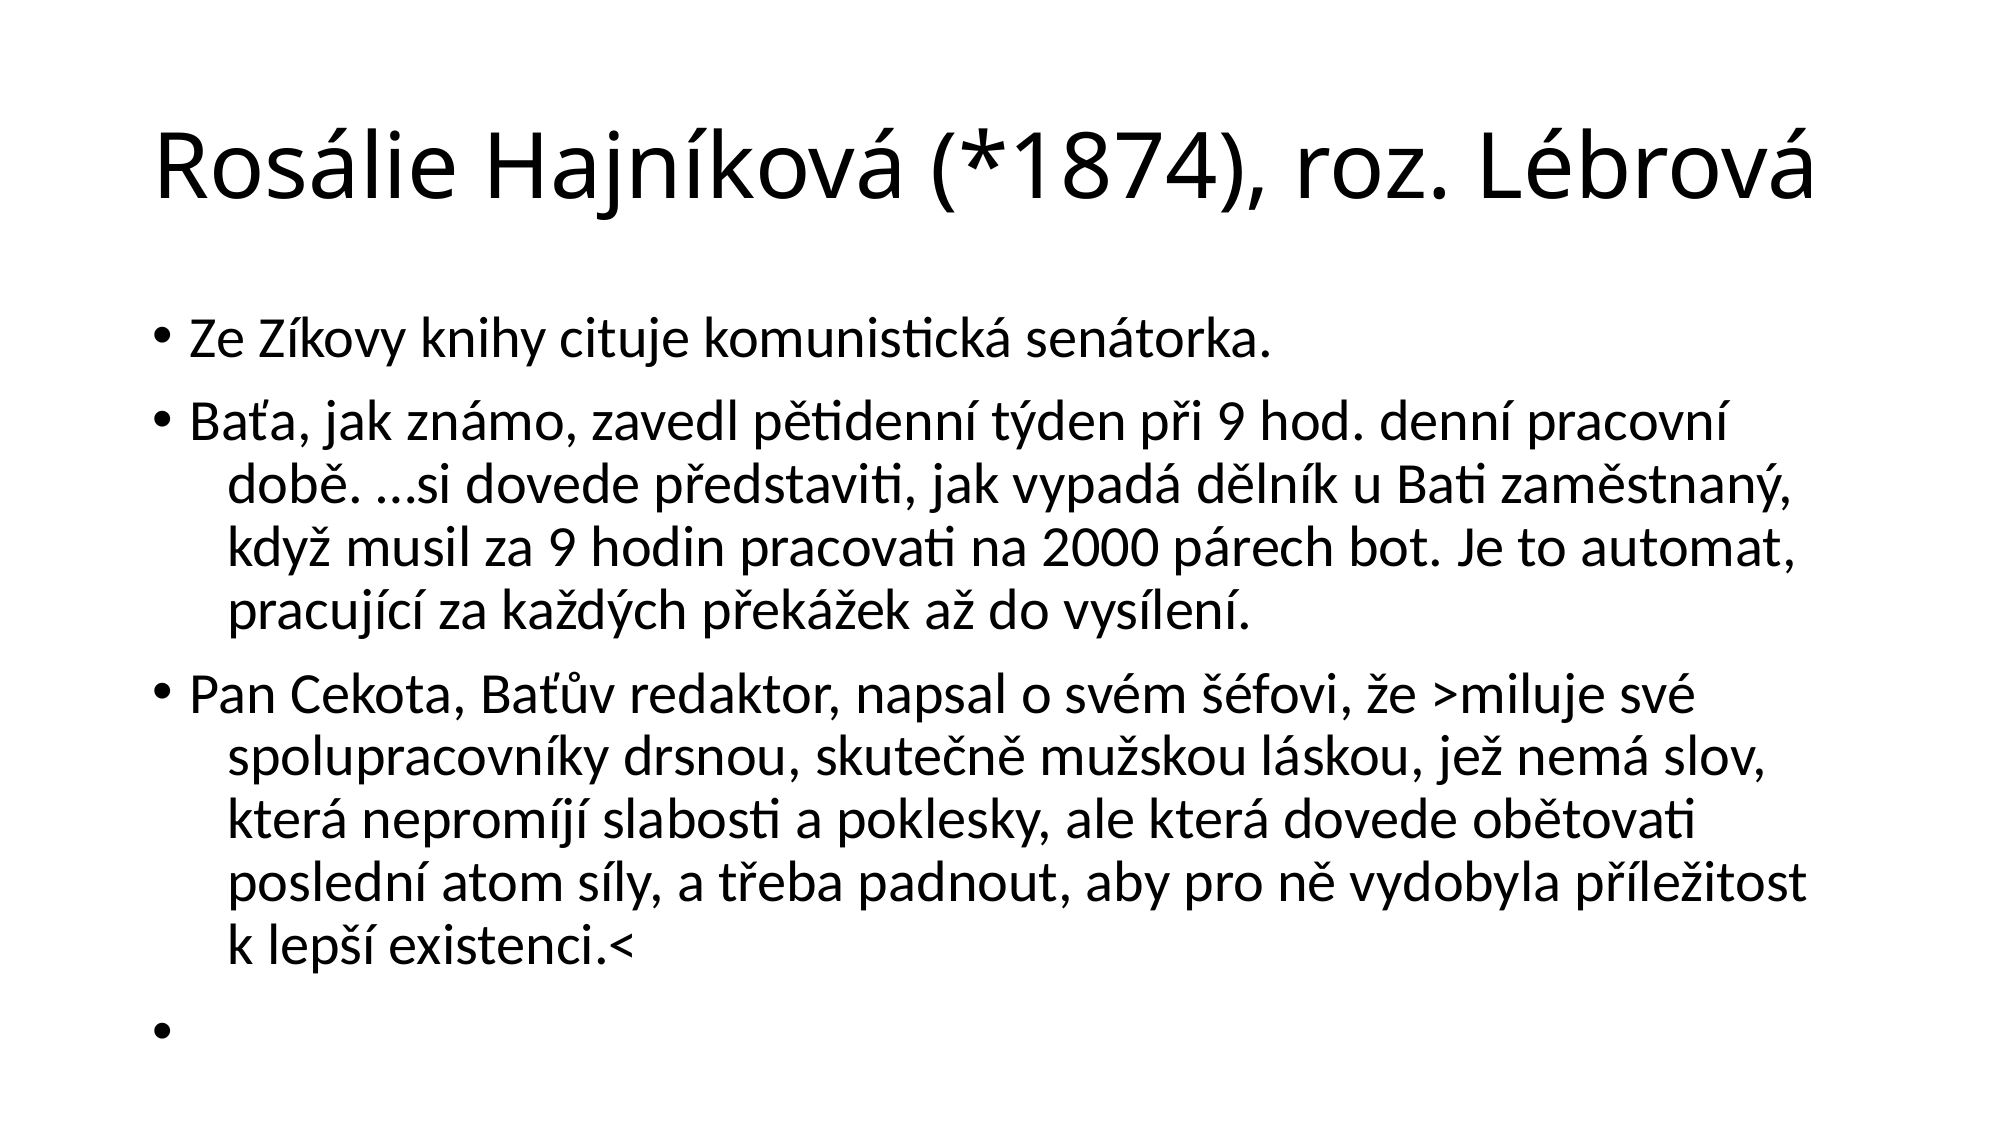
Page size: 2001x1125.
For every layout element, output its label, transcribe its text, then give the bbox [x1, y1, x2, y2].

list Ze Zíkovy knihy cituje komunistická senátorka. Baťa, jak známo, zavedl pětidenní týden při 9 hod. denní pracovní době. …si dovede představiti, jak vypadá dělník u Bati zaměstnaný, když musil za 9 hodin pracovati na 2000 párech bot. Je to automat, pracující za každých překážek až do vysílení. Pan Cekota, Baťův redaktor, napsal o svém šéfovi, že >miluje své spolupracovníky drsnou, skutečně mužskou láskou, jež nemá slov, která nepromíjí slabosti a poklesky, ale která dovede obětovati poslední atom síly, a třeba padnout, aby pro ně vydobyla příležitost k lepší existenci.< [137, 299, 1863, 1014]
title Rosálie Hajníková (*1874), roz. Lébrová [137, 59, 1863, 278]
